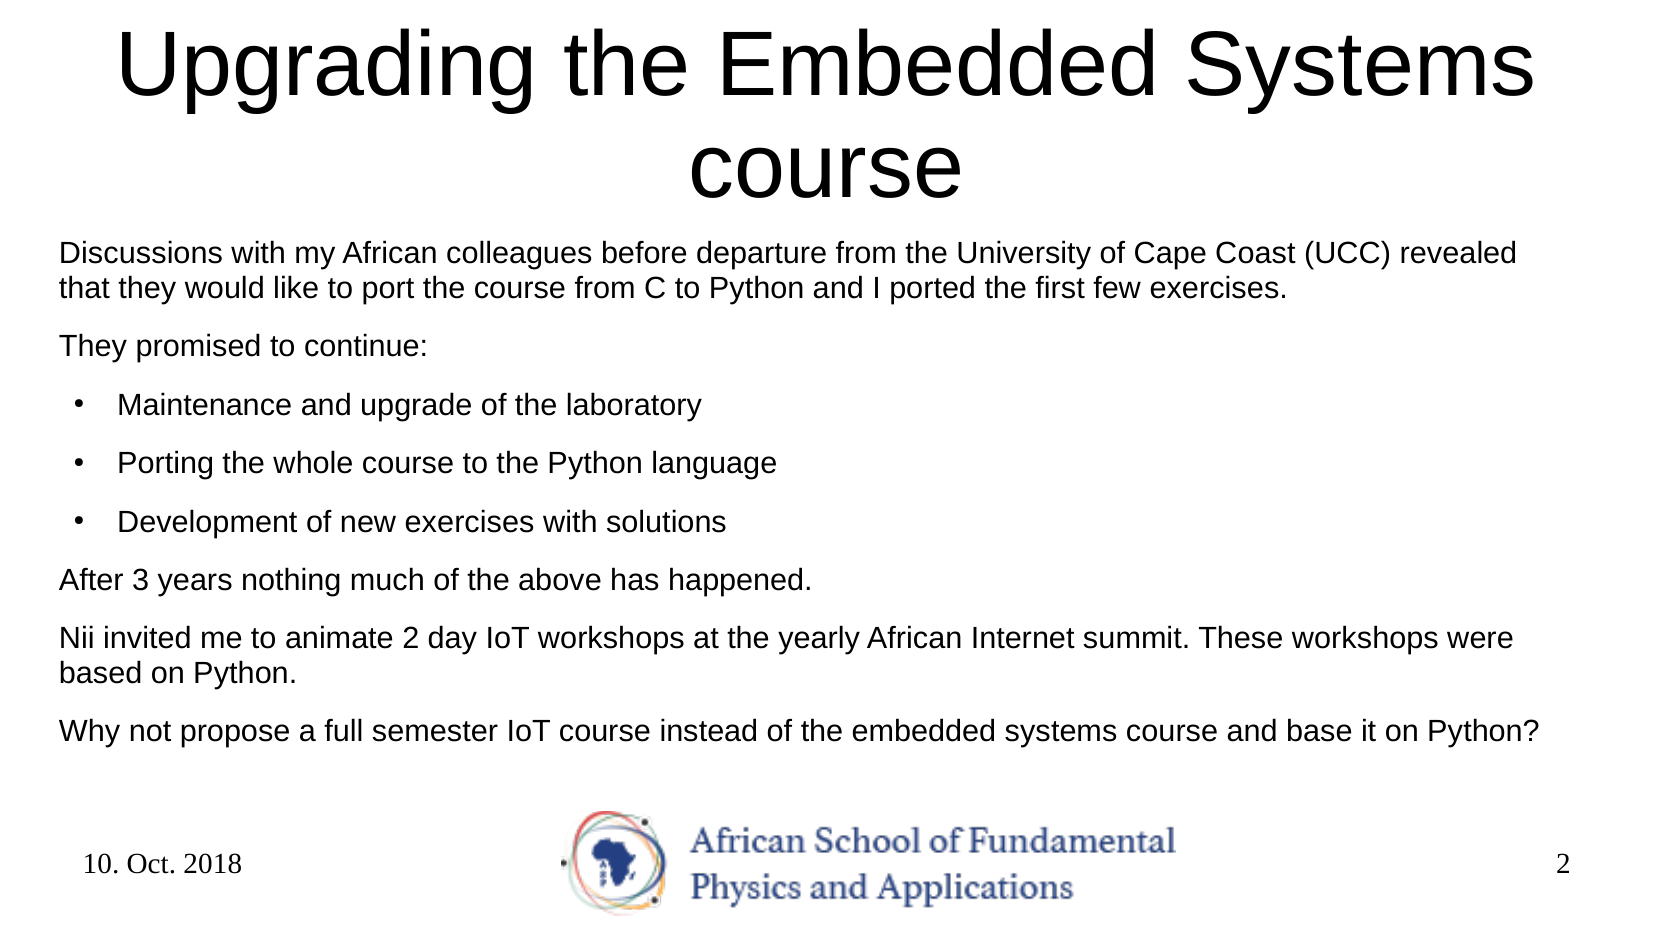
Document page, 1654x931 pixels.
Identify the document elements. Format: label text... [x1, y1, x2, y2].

list Discussions with my African colleagues before departure from the University of Cape Coast (UCC) revealed that they would like to port the course from C to Python and I ported the first few exercises. They promised to continue: Maintenance and upgrade of the laboratory Porting the whole course to the Python language Development of new exercises with solutions After 3 years nothing much of the above has happened. Nii invited me to animate 2 day IoT workshops at the yearly African Internet summit. These workshops were based on Python. Why not propose a full semester IoT course instead of the embedded systems course and base it on Python? [59, 236, 1548, 776]
title Upgrading the Embedded Systems course [82, 12, 1571, 218]
picture [561, 811, 1176, 916]
